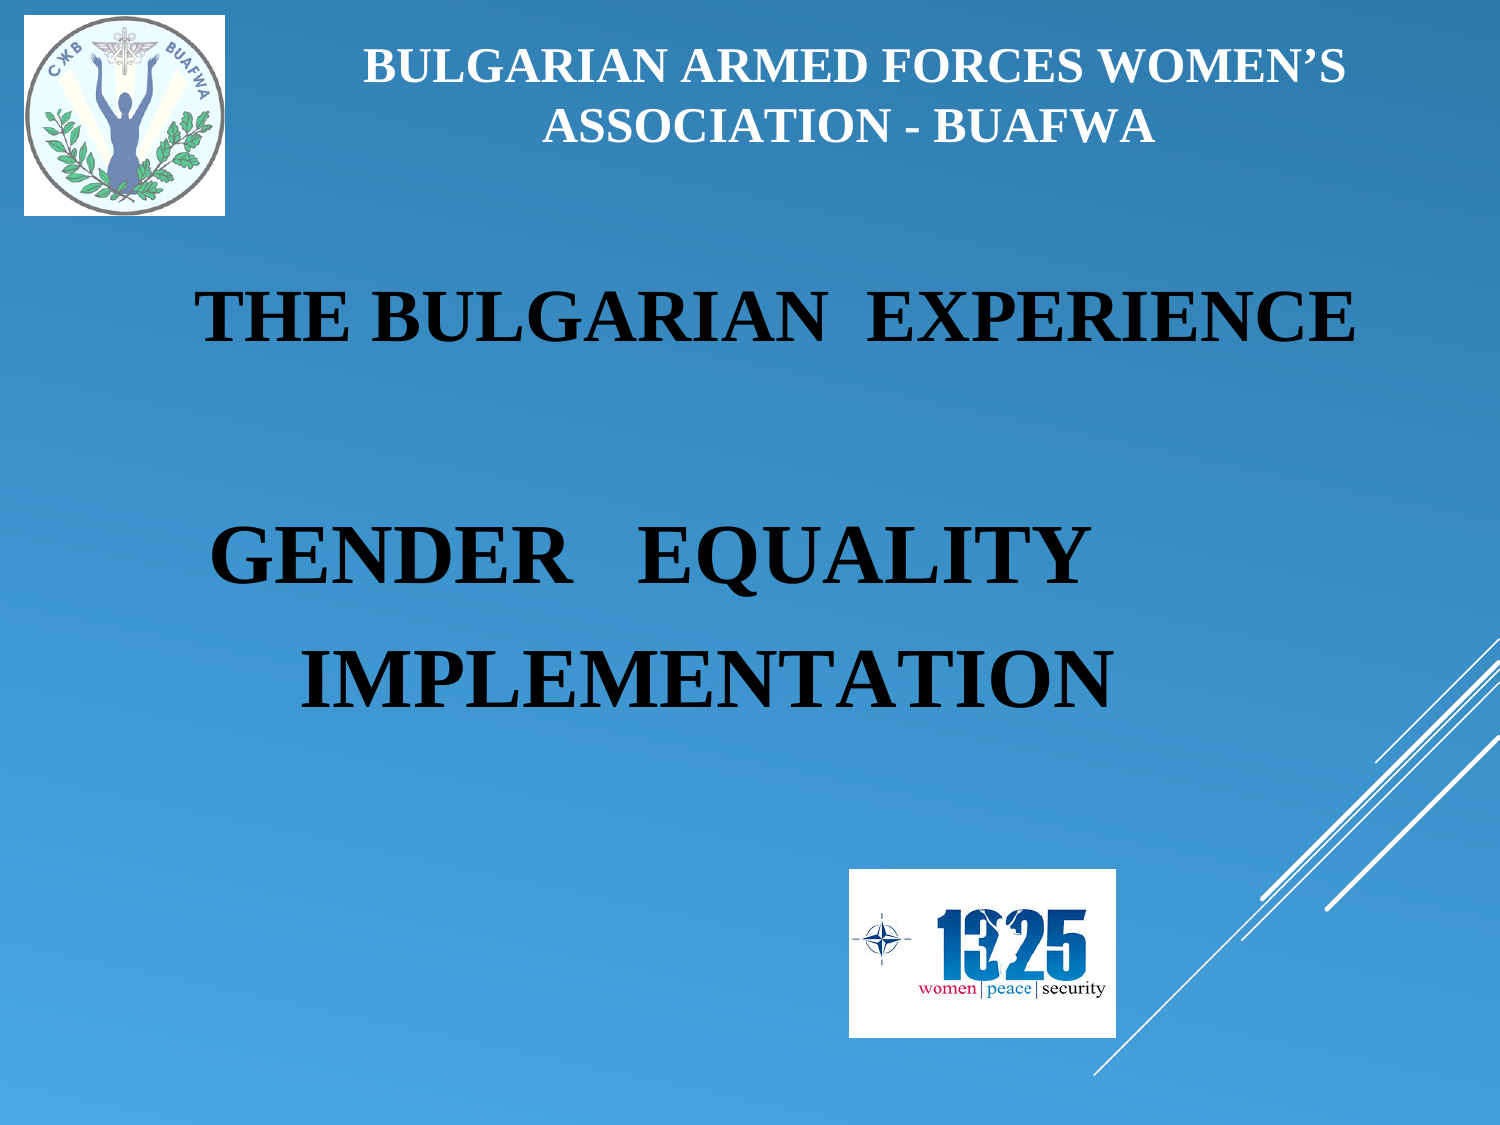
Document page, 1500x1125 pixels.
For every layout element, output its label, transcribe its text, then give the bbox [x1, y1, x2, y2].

list THE BULGARIAN EXPERIENCE GENDER EQUALITY IMPLEMENTATION [37, 149, 1463, 938]
picture [849, 869, 1116, 1038]
text_box BULGARIAN ARMED FORCES WOMEN’S ASSOCIATION - BUAFWA [297, 24, 1401, 221]
picture [24, 15, 225, 216]
